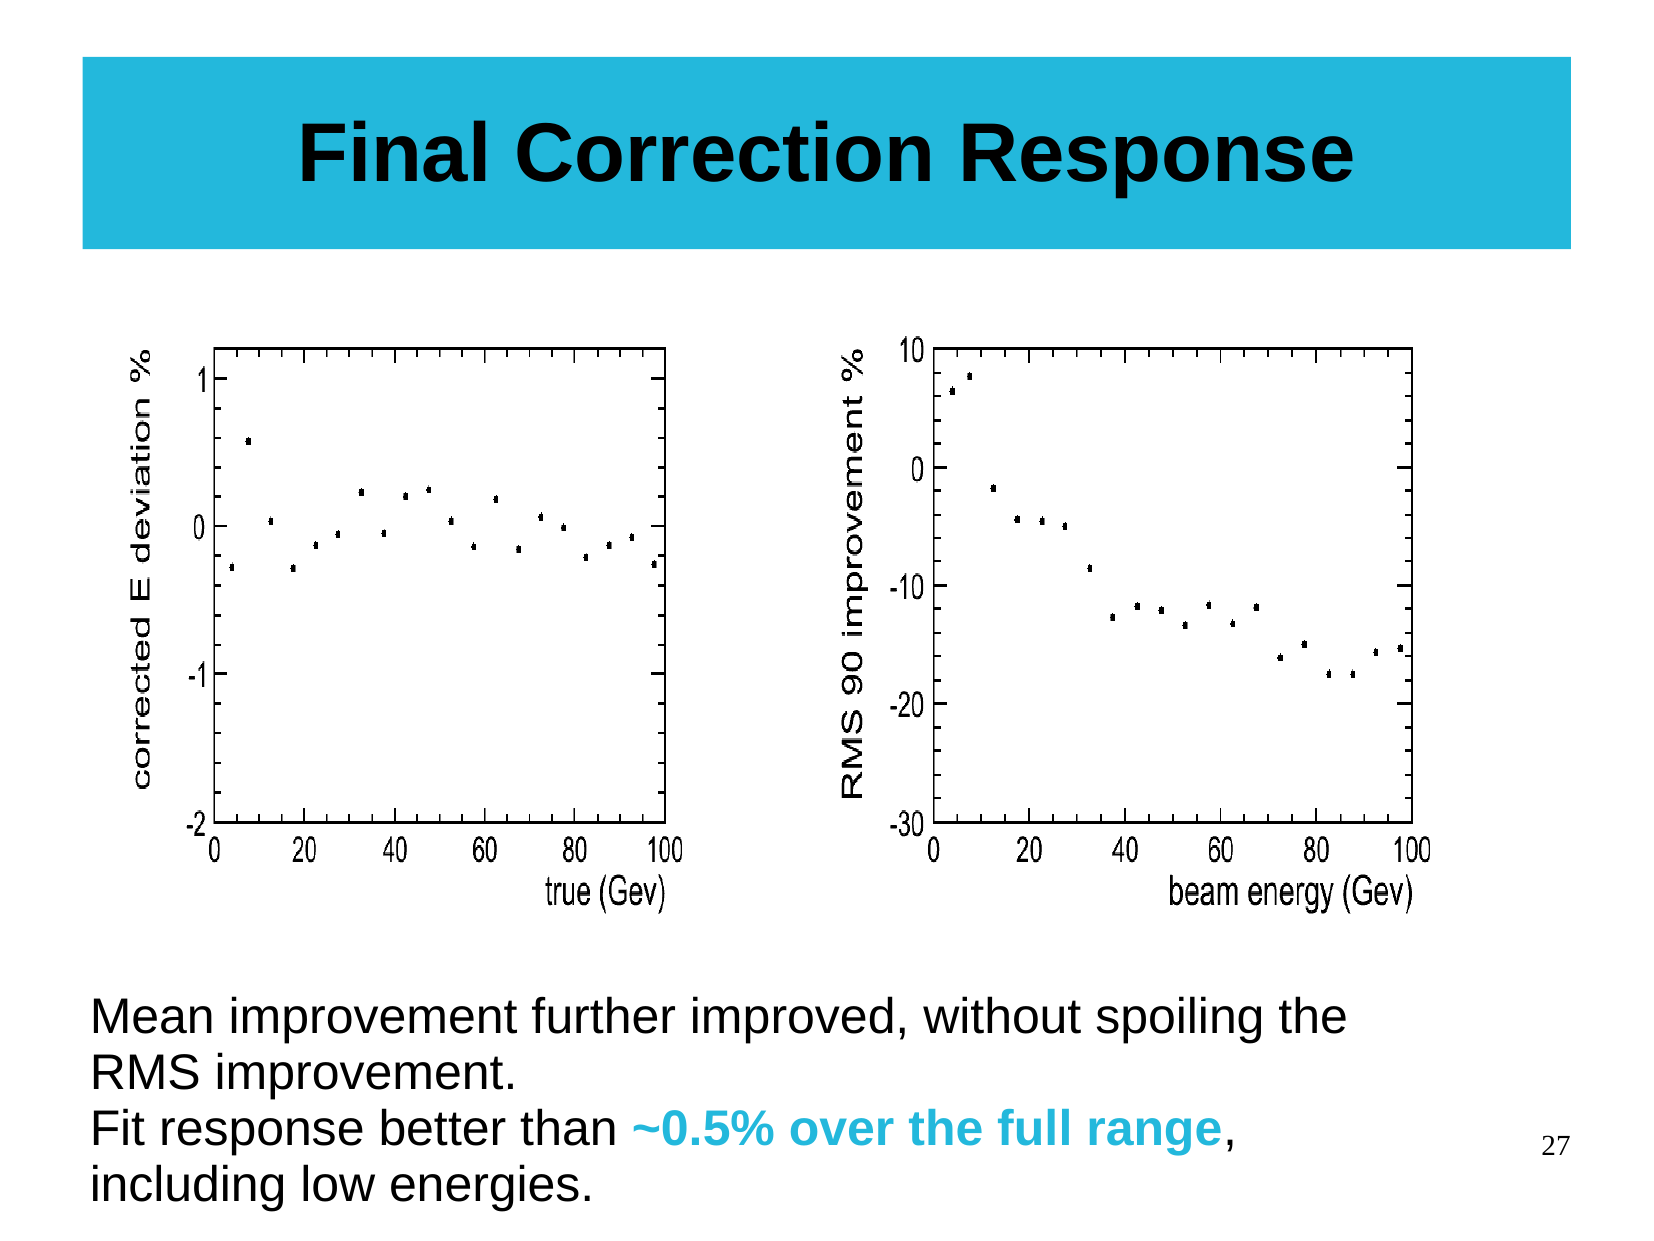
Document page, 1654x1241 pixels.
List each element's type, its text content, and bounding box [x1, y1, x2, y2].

picture [112, 299, 713, 938]
title Final Correction Response [82, 56, 1571, 250]
picture [825, 299, 1463, 938]
text_box Mean improvement further improved, without spoiling the RMS improvement. Fit response better than ~0.5% over the full range, including low energies. [75, 981, 1463, 1220]
